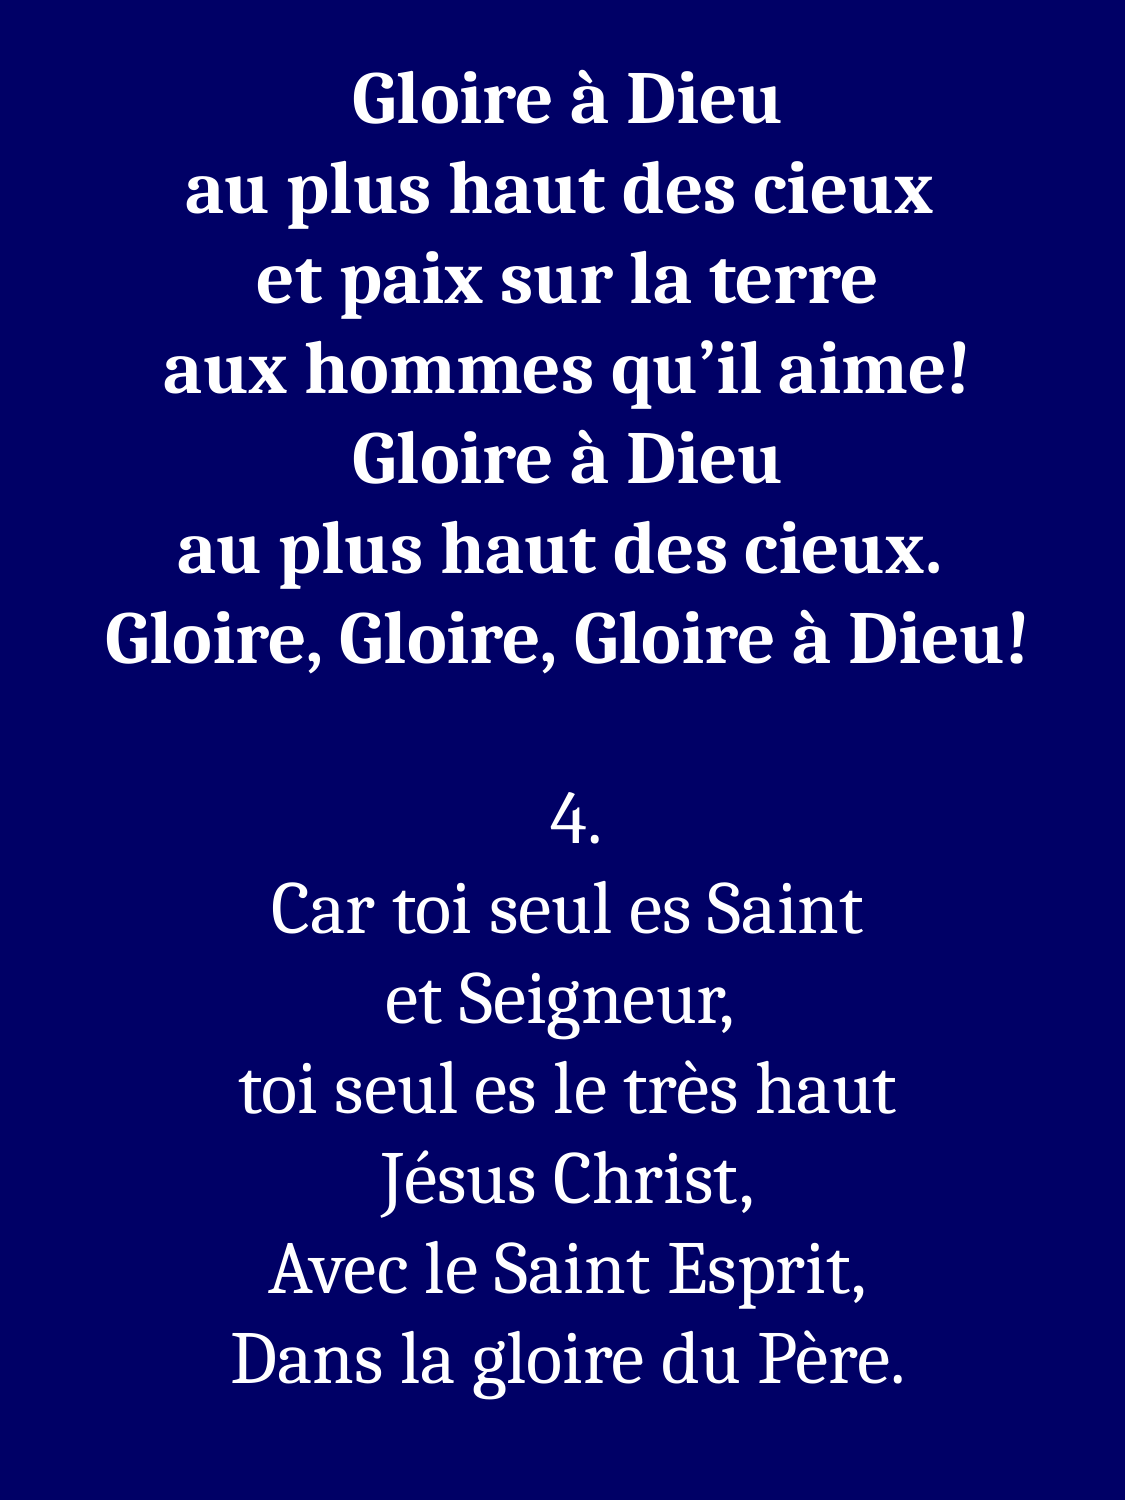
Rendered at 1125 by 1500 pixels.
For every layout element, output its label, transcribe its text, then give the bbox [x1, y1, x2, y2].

text_box Gloire à Dieu au plus haut des cieux et paix sur la terre aux hommes qu’il aime! Gloire à Dieu au plus haut des cieux. Gloire, Gloire, Gloire à Dieu! 4. Car toi seul es Saint et Seigneur, toi seul es le très haut Jésus Christ, Avec le Saint Esprit, Dans la gloire du Père. [0, 41, 1125, 1405]
